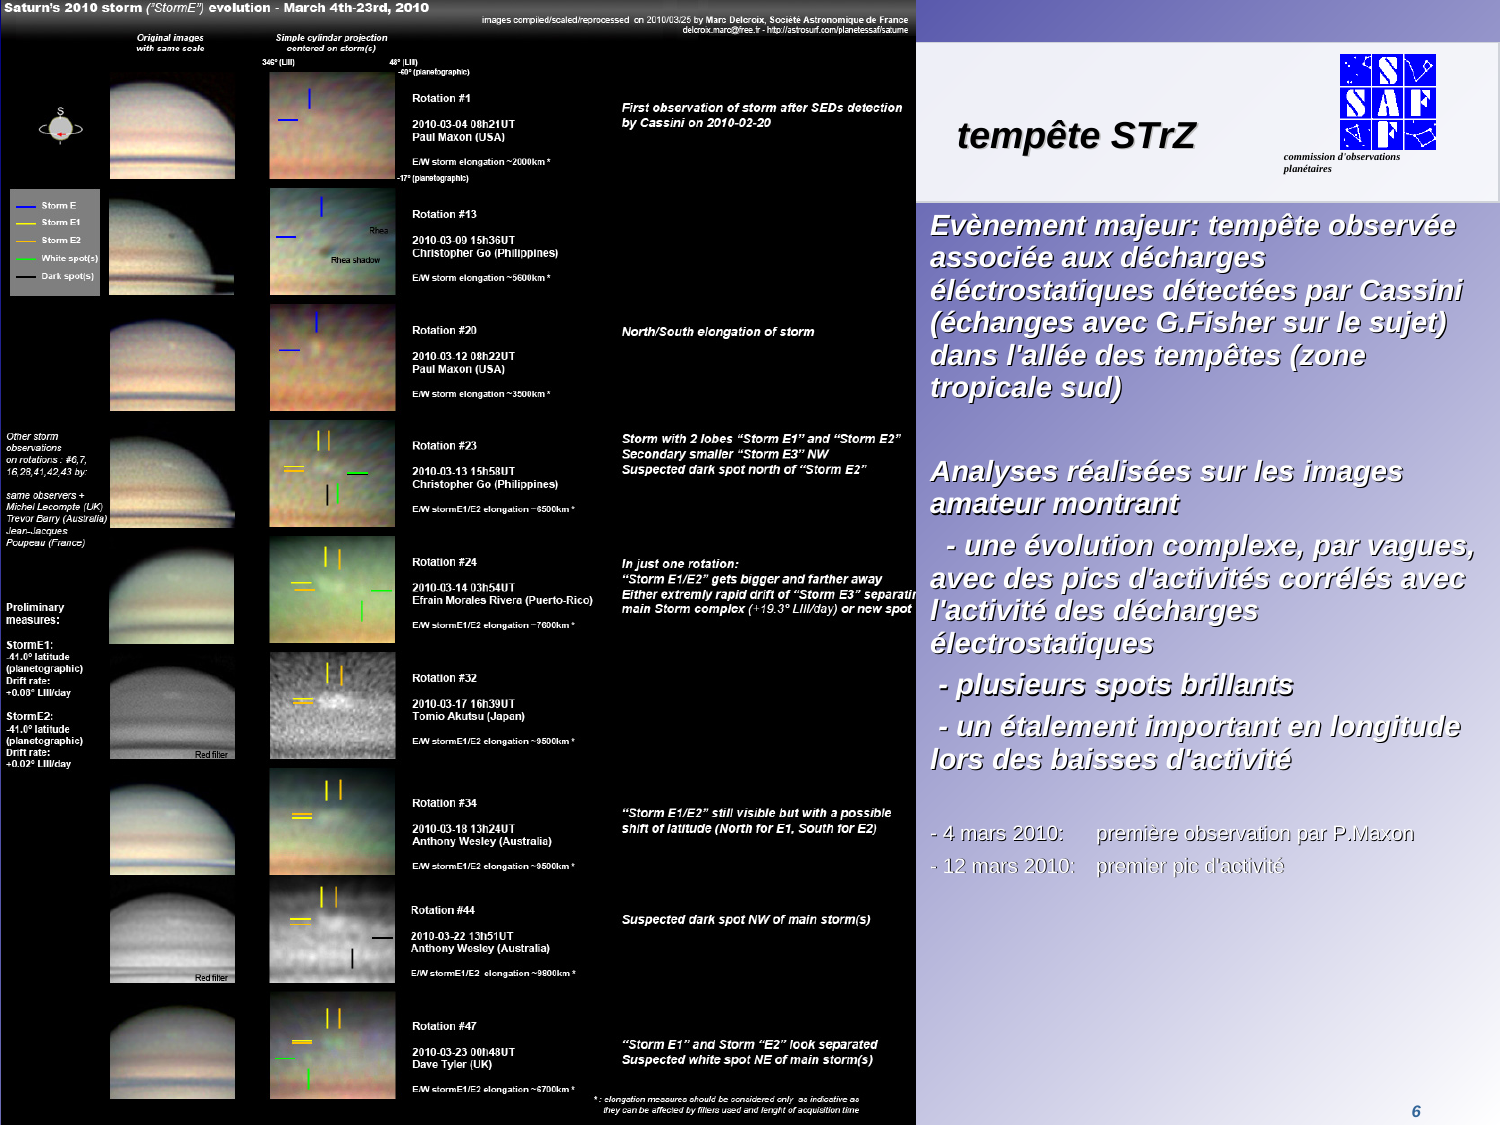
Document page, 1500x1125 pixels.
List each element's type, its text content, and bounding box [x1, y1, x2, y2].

text_box Commission d’observations planétaires tempête STrZ [916, 54, 1313, 173]
picture [1, 0, 916, 1125]
text_box Evènement majeur: tempête observée associée aux décharges éléctrostatiques détectées par Cassini (échanges avec G.Fisher sur le sujet) dans l'allée des tempêtes (zone tropicale sud) Analyses réalisées sur les images amateur montrant - une évolution complexe, par vagues, avec des pics d'activités corrélés avec l'activité des décharges électrostatiques - plusieurs spots brillants - un étalement important en longitude lors des baisses d'activité - 4 mars 2010: première observation par P.Maxon - 12 mars 2010: premier pic d'activité [916, 206, 1500, 1063]
picture [1340, 54, 1436, 150]
